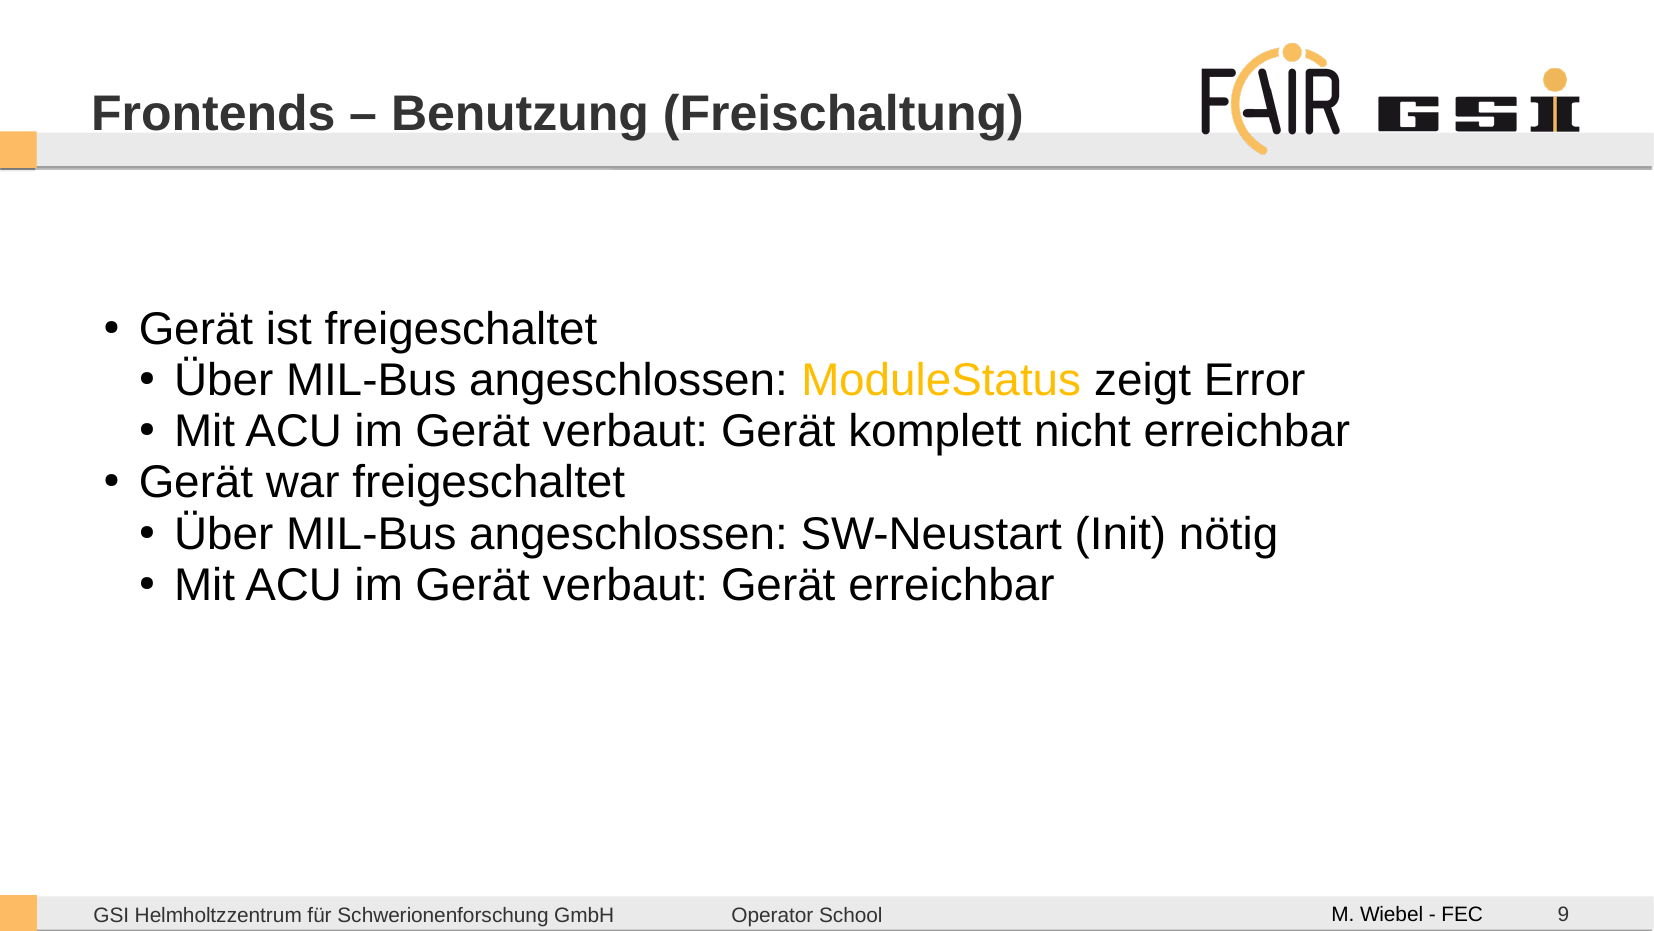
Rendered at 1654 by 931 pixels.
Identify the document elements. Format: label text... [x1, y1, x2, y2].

text_box Gerät ist freigeschaltet Über MIL-Bus angeschlossen: ModuleStatus zeigt Error Mit ACU im Gerät verbaut: Gerät komplett nicht erreichbar Gerät war freigeschaltet Über MIL-Bus angeschlossen: SW-Neustart (Init) nötig Mit ACU im Gerät verbaut: Gerät erreichbar [88, 295, 1565, 709]
picture [1200, 40, 1341, 157]
title Frontends – Benutzung (Freischaltung) [76, 41, 1288, 149]
picture [1376, 65, 1581, 132]
